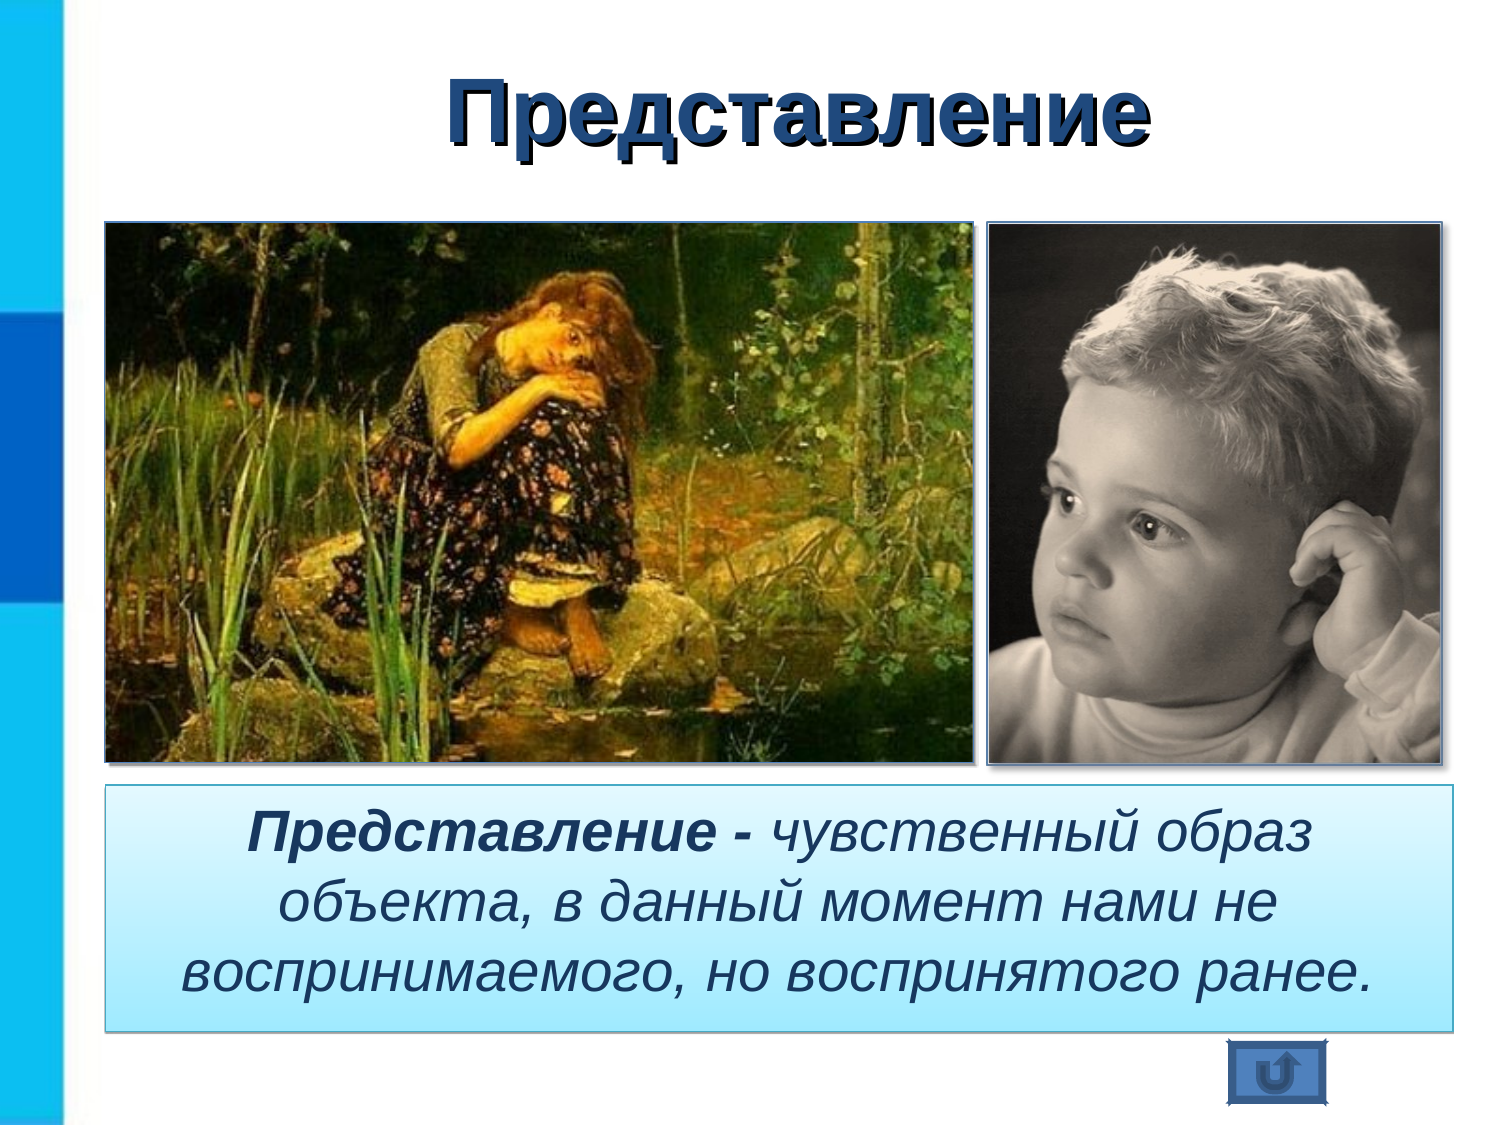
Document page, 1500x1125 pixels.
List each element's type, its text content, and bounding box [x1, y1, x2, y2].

picture [0, 0, 1500, 1125]
text_box Представление [171, 11, 1426, 200]
text_box Представление - чувственный образ объекта, в данный момент нами не воспринимаемого, но воспринятого ранее. [105, 785, 1454, 1032]
text_box [1232, 1042, 1325, 1102]
